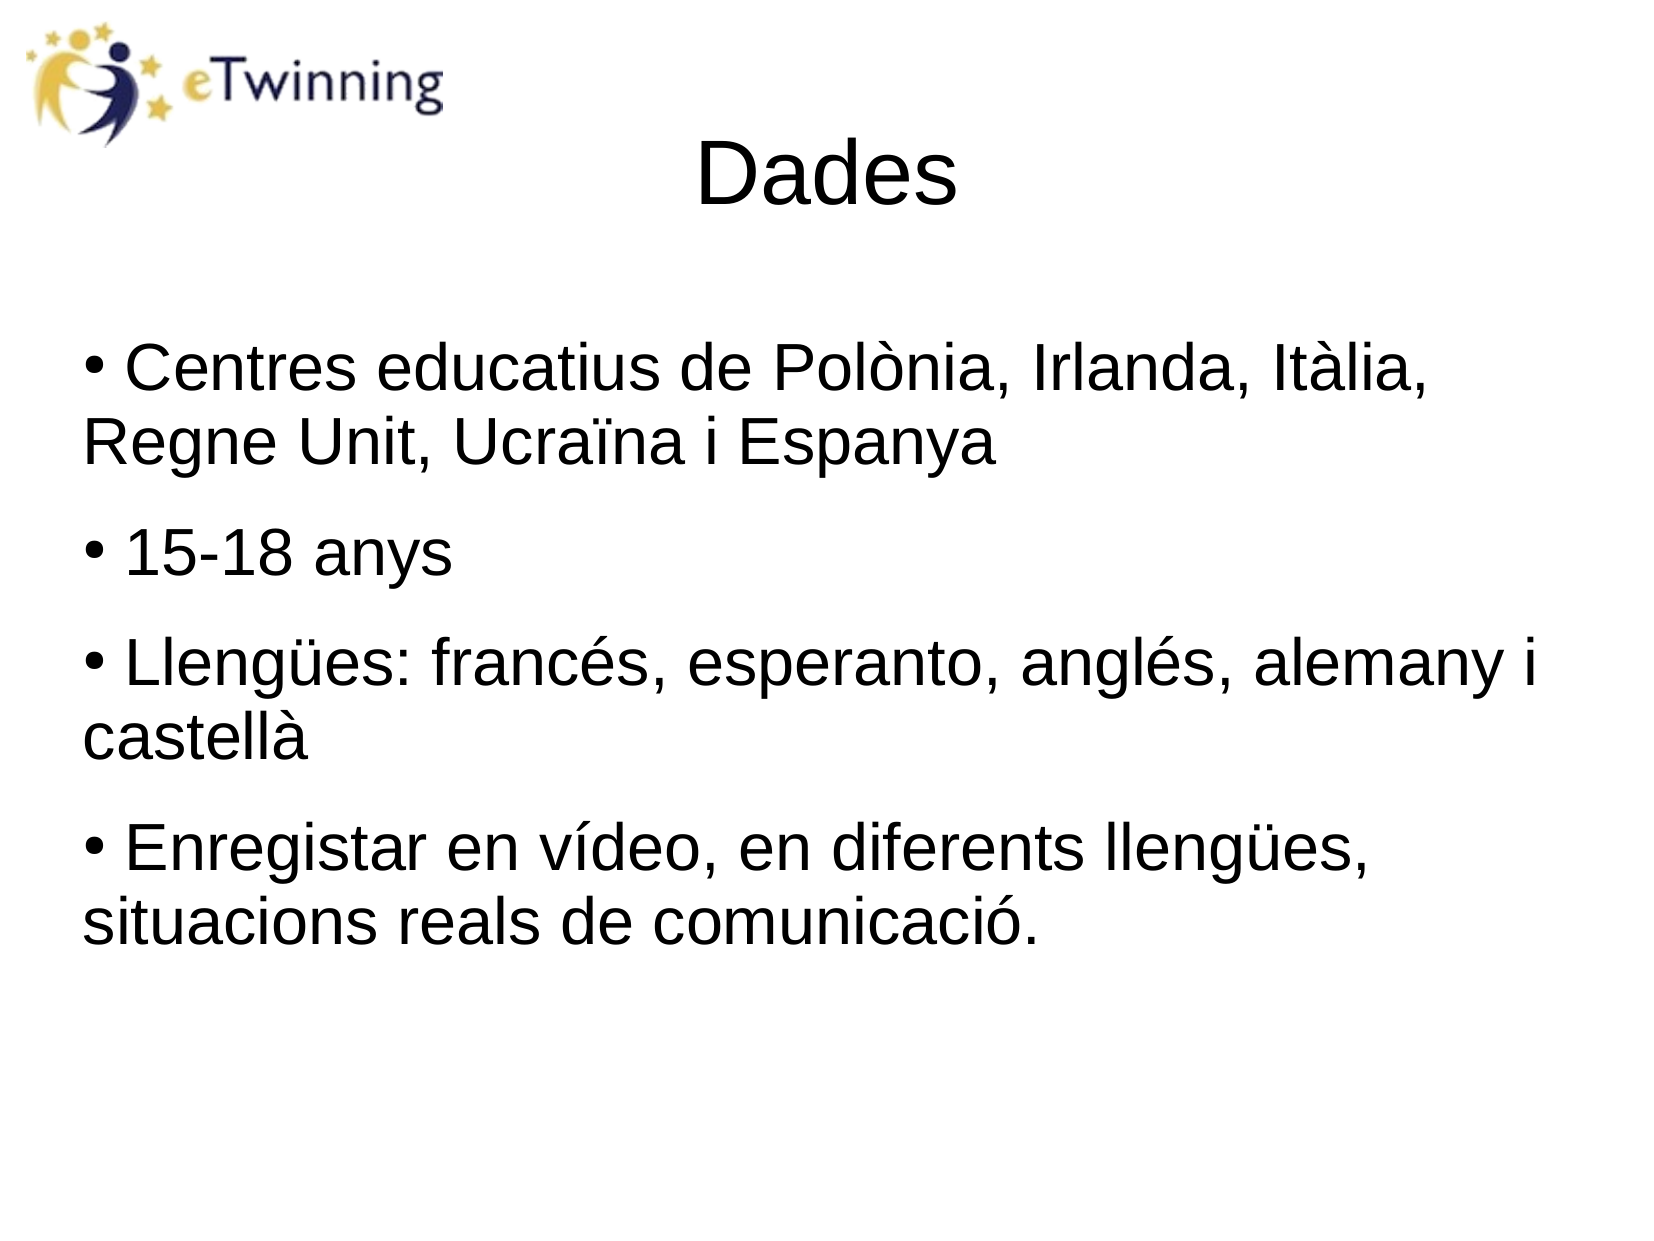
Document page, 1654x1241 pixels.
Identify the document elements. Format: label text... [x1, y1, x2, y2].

title Dades [82, 88, 1571, 257]
subtitle Centres educatius de Polònia, Irlanda, Itàlia, Regne Unit, Ucraïna i Espanya 15-18 anys Llengües: francés, esperanto, anglés, alemany i castellà Enregistar en vídeo, en diferents llengües, situacions reals de comunicació. [82, 290, 1571, 1109]
picture [26, 20, 443, 148]
